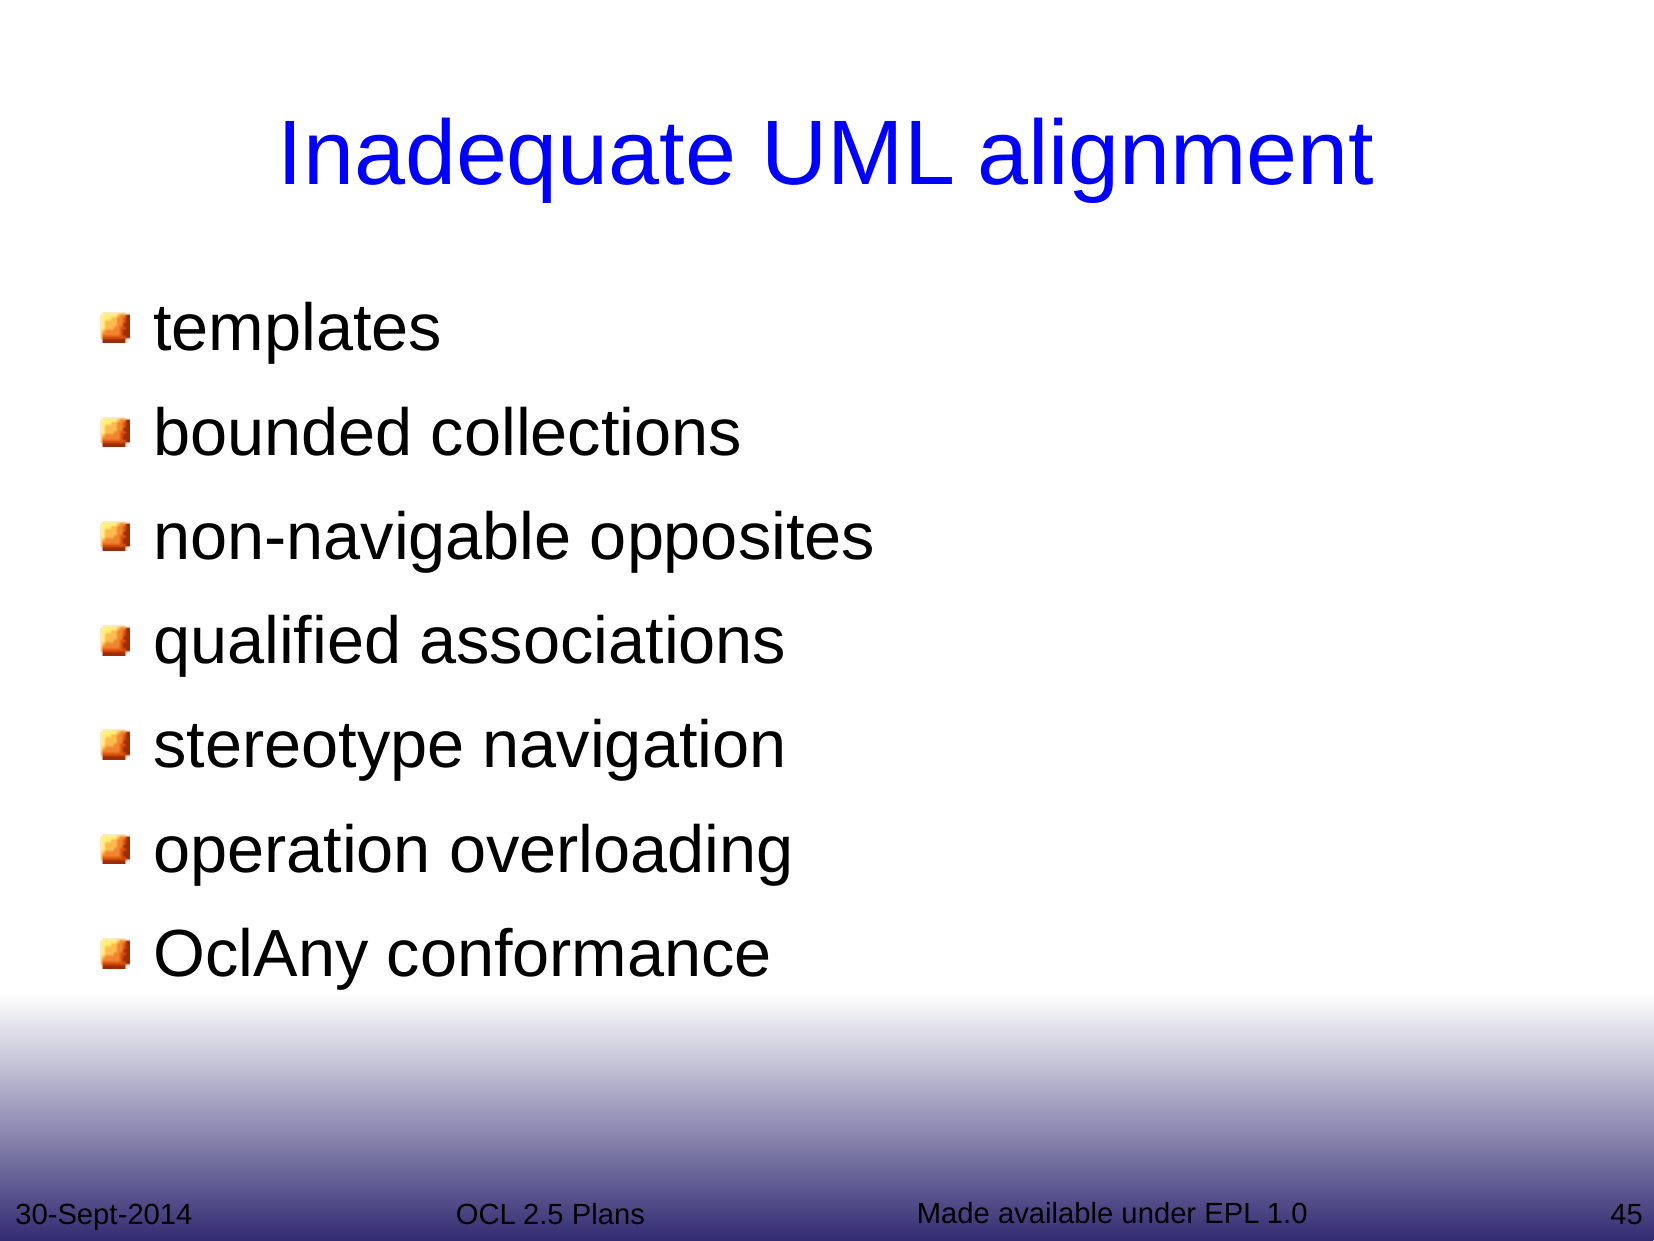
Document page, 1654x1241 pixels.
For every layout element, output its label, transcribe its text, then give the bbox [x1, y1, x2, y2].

title Inadequate UML alignment [82, 49, 1571, 257]
list templates bounded collections non-navigable opposites qualified associations stereotype navigation operation overloading OclAny conformance [82, 290, 1571, 1109]
